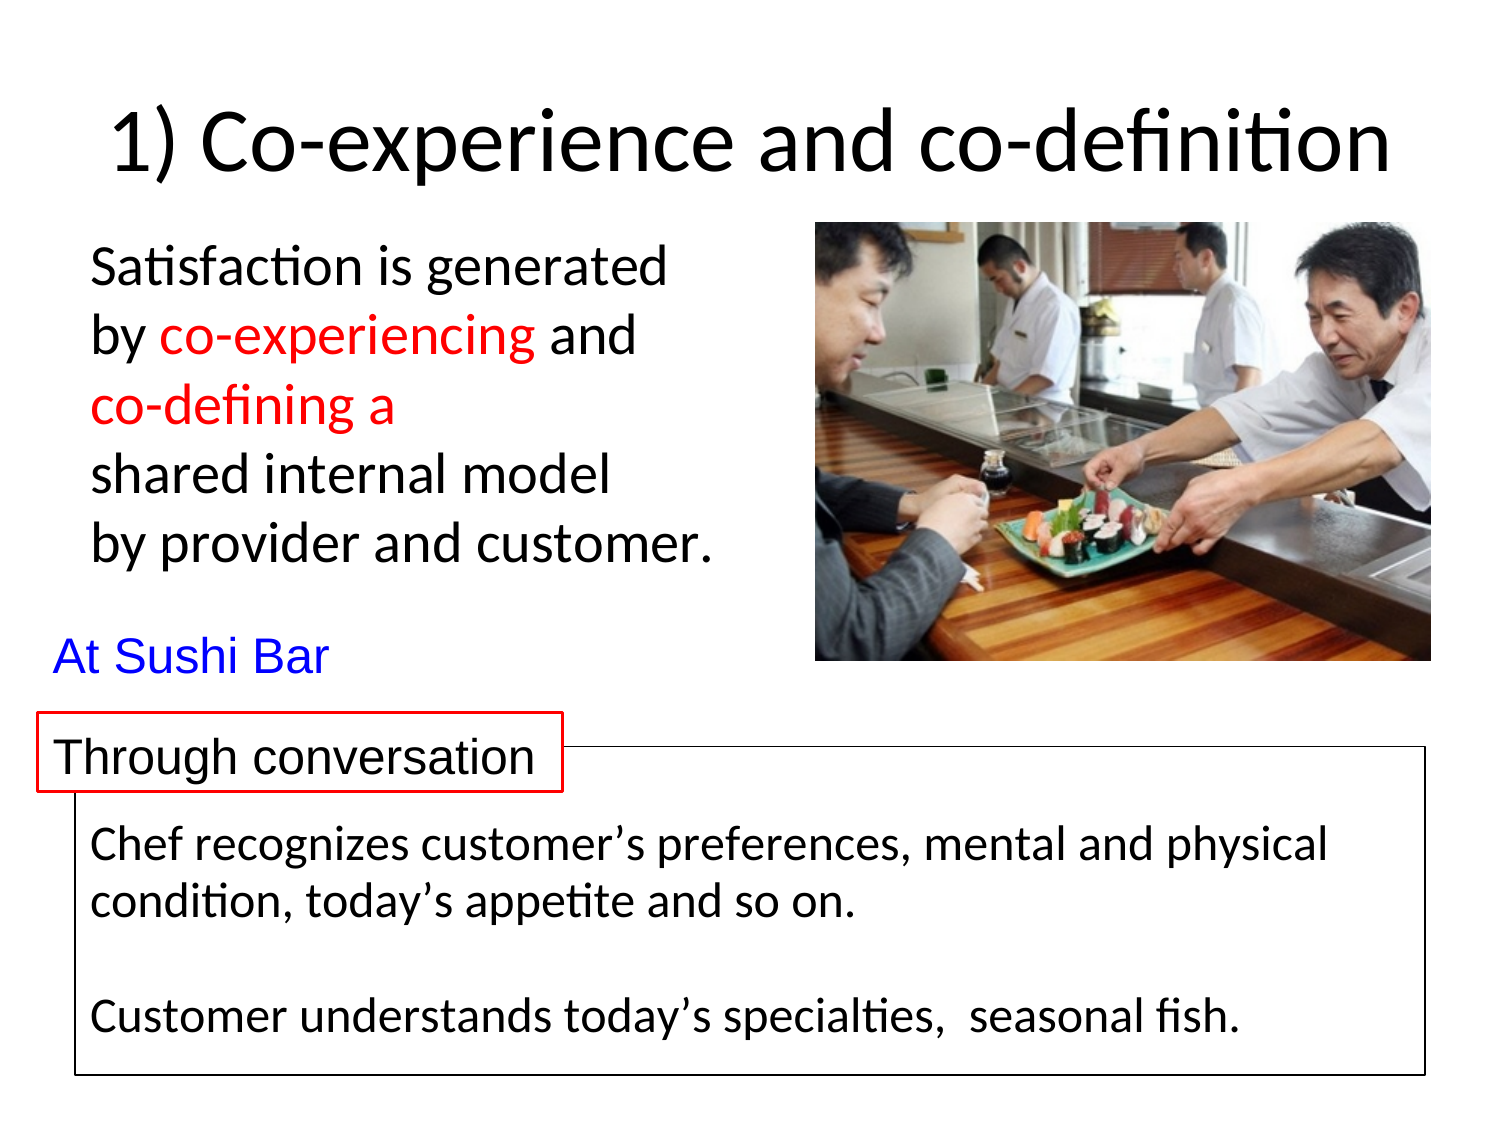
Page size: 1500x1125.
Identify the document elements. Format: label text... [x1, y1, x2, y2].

text_box Chef recognizes customer’s preferences, mental and physical condition, today’s appetite and so on. Customer understands today’s specialties, seasonal fish. [75, 746, 1426, 1075]
text_box Satisfaction is generated by co-experiencing and co-defining a shared internal model by provider and customer. [75, 222, 768, 700]
text_box [768, 222, 1500, 661]
text_box At Sushi Bar [37, 611, 688, 691]
text_box Through conversation [37, 712, 563, 792]
title 1) Co-experience and co-definition [75, 45, 1426, 222]
